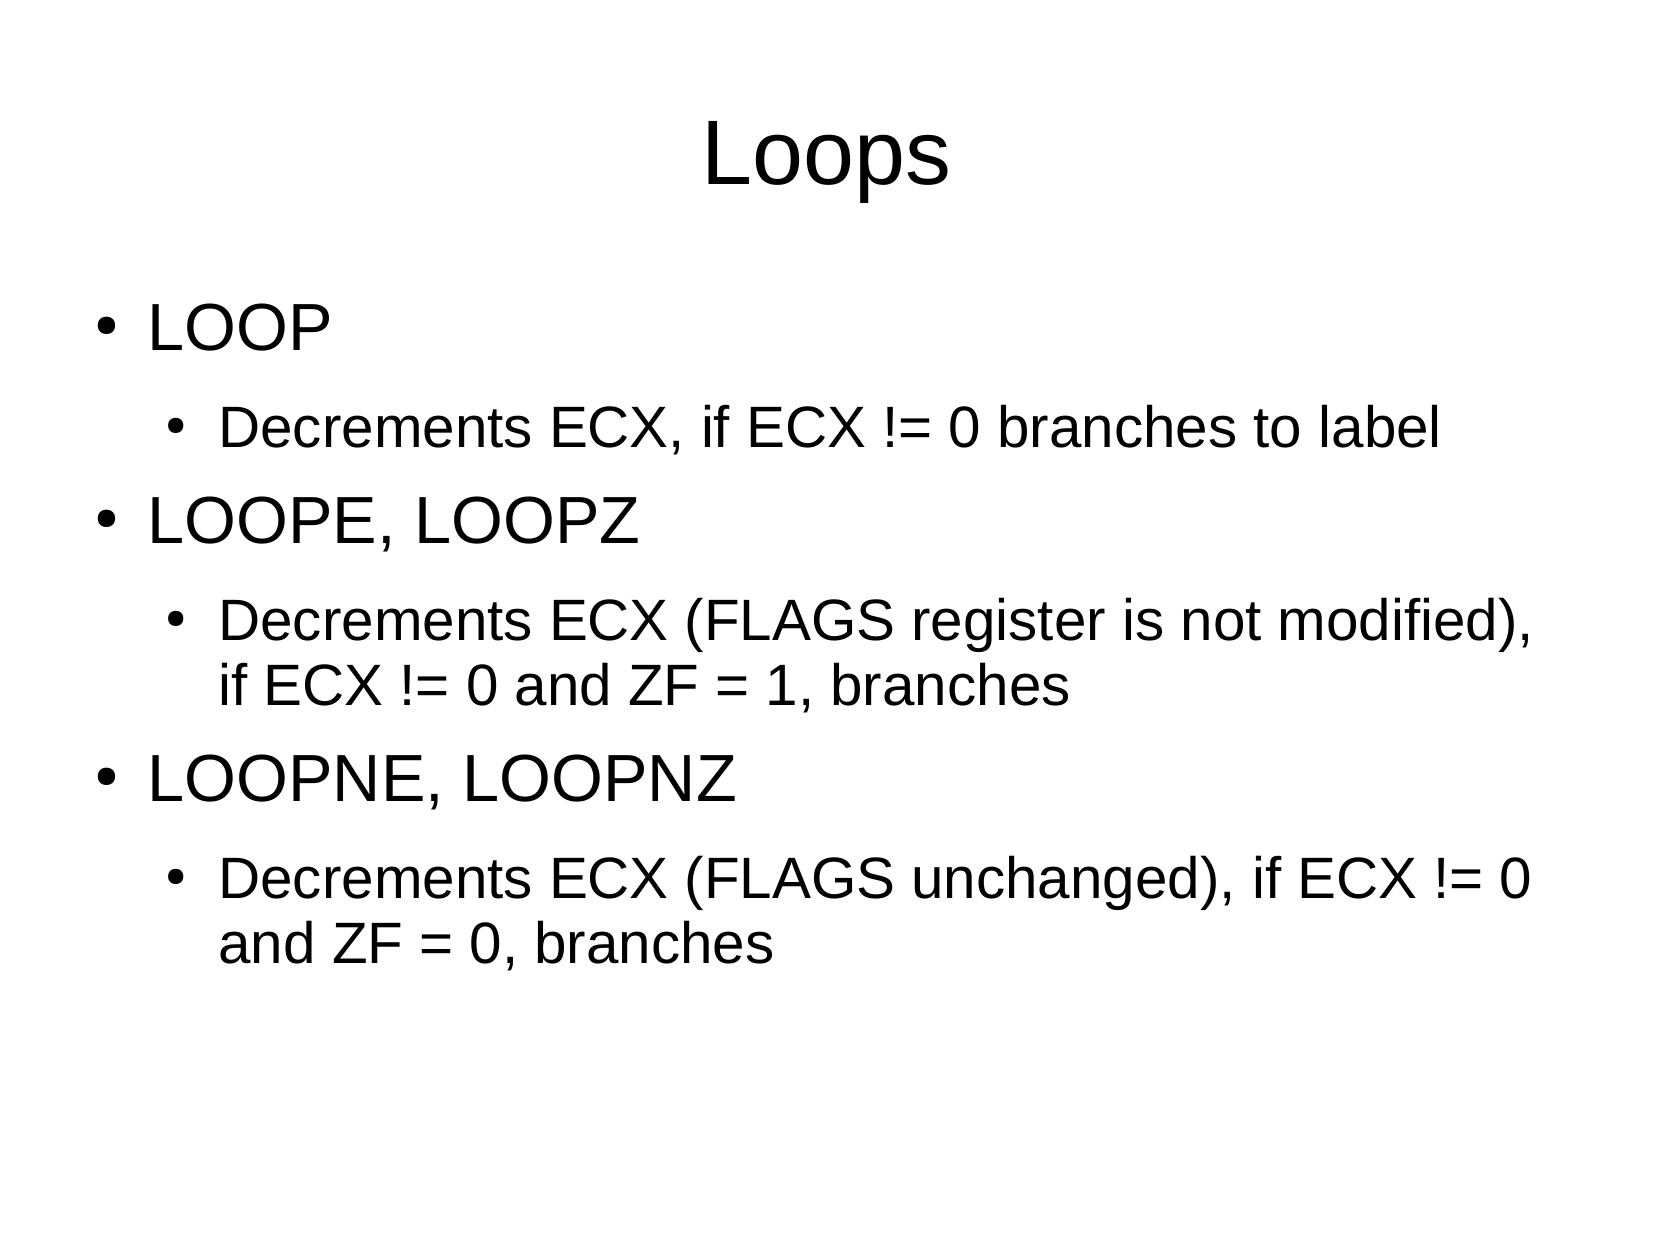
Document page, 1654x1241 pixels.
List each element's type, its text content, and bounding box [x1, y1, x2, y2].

title Loops [82, 49, 1571, 257]
list LOOP Decrements ECX, if ECX != 0 branches to label LOOPE, LOOPZ Decrements ECX (FLAGS register is not modified), if ECX != 0 and ZF = 1, branches LOOPNE, LOOPNZ Decrements ECX (FLAGS unchanged), if ECX != 0 and ZF = 0, branches [76, 290, 1565, 1109]
